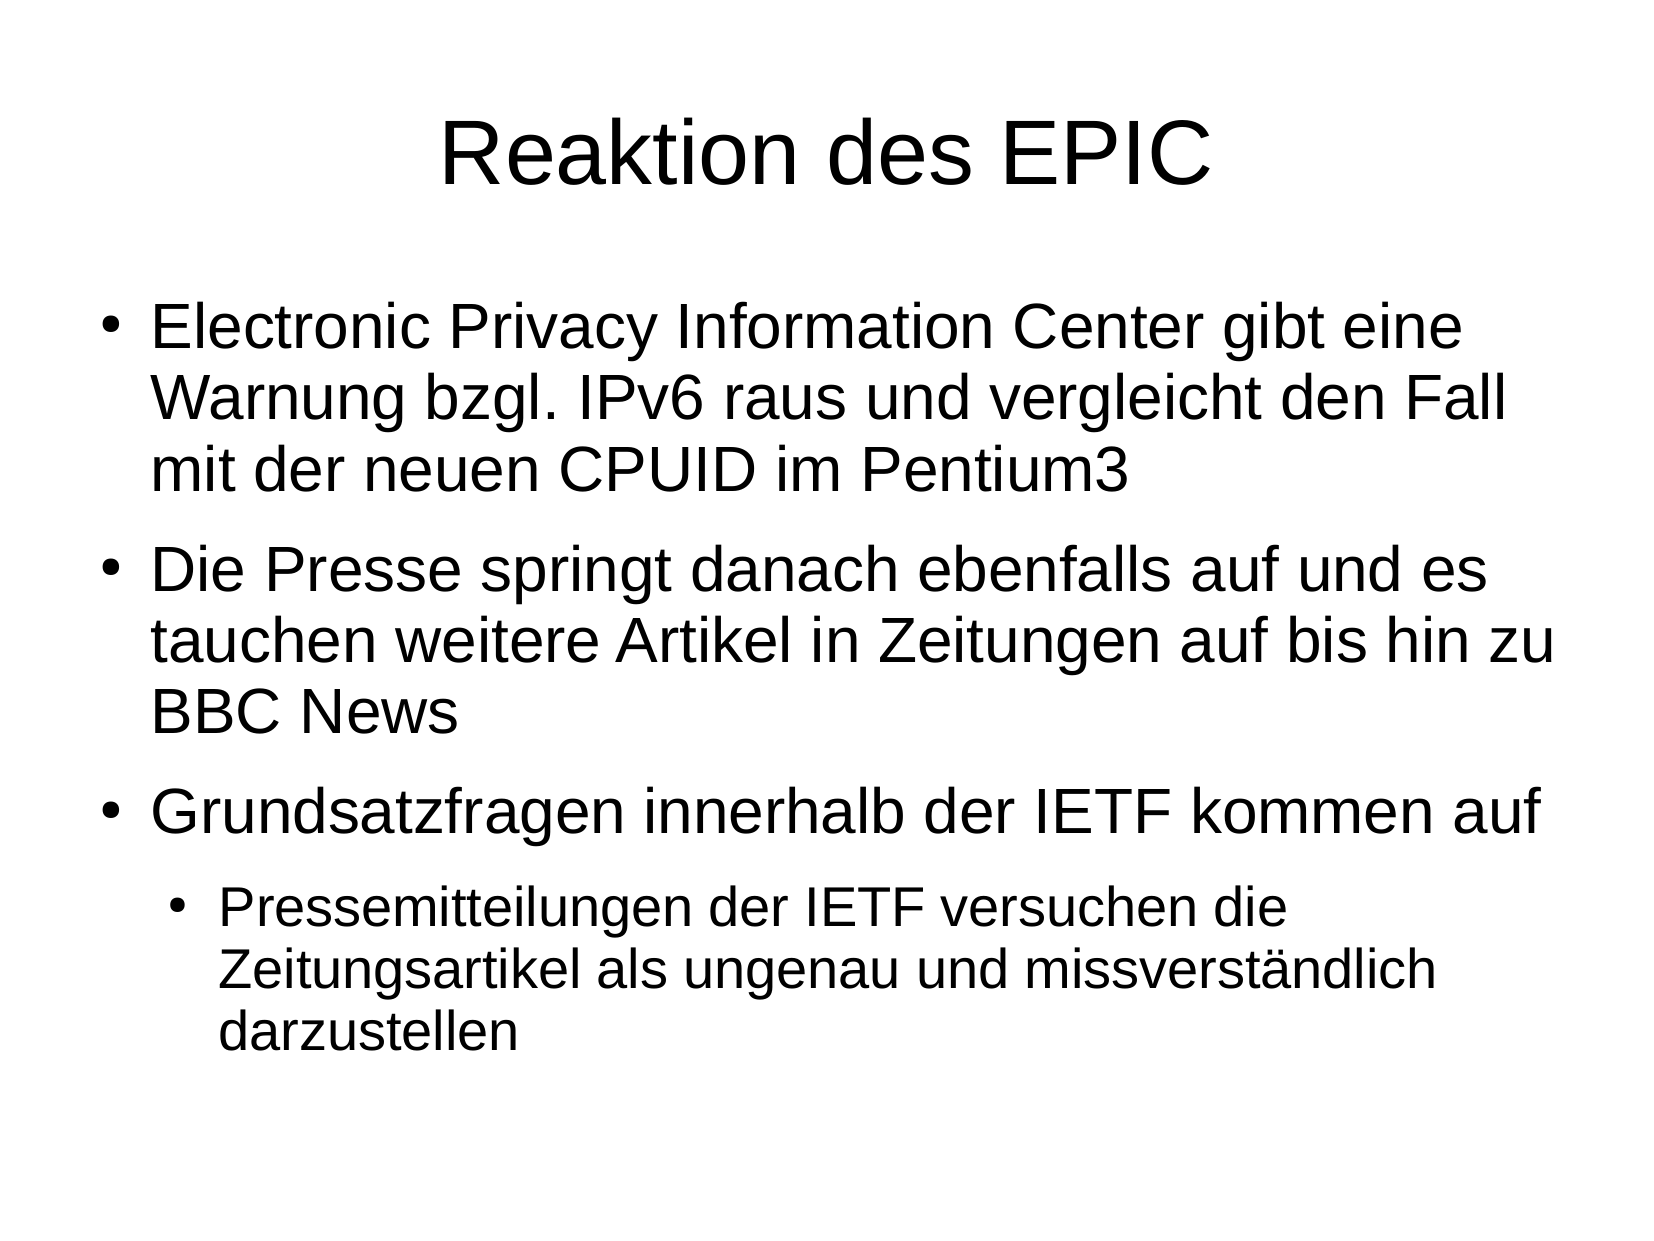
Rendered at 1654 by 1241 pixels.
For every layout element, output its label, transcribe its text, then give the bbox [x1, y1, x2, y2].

title Reaktion des EPIC [82, 49, 1571, 257]
list Electronic Privacy Information Center gibt eine Warnung bzgl. IPv6 raus und vergleicht den Fall mit der neuen CPUID im Pentium3 Die Presse springt danach ebenfalls auf und es tauchen weitere Artikel in Zeitungen auf bis hin zu BBC News Grundsatzfragen innerhalb der IETF kommen auf Pressemitteilungen der IETF versuchen die Zeitungsartikel als ungenau und missverständlich darzustellen [82, 290, 1571, 1109]
